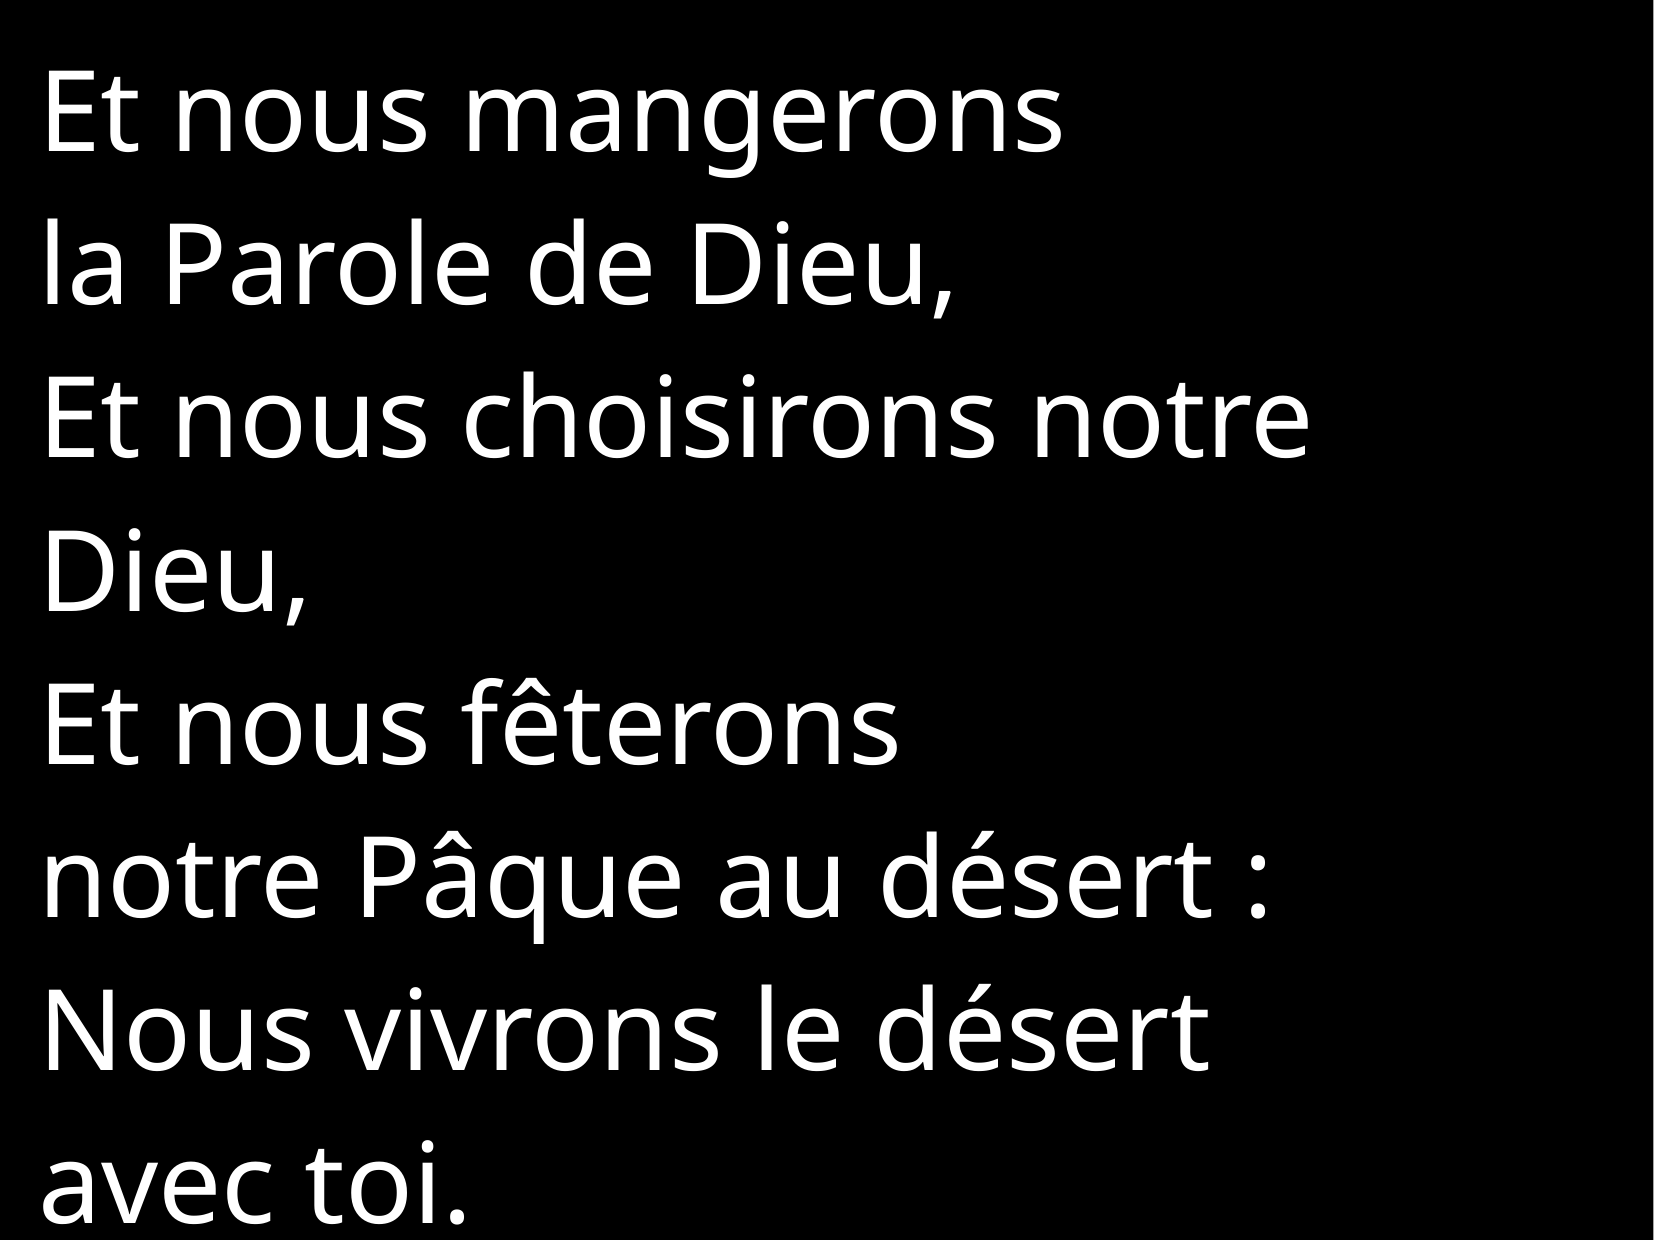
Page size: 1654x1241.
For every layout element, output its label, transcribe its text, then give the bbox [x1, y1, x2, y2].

text_box Et nous mangerons la Parole de Dieu, Et nous choisirons notre Dieu, Et nous fêterons notre Pâque au désert : Nous vivrons le désert avec toi. [23, 23, 1630, 1205]
